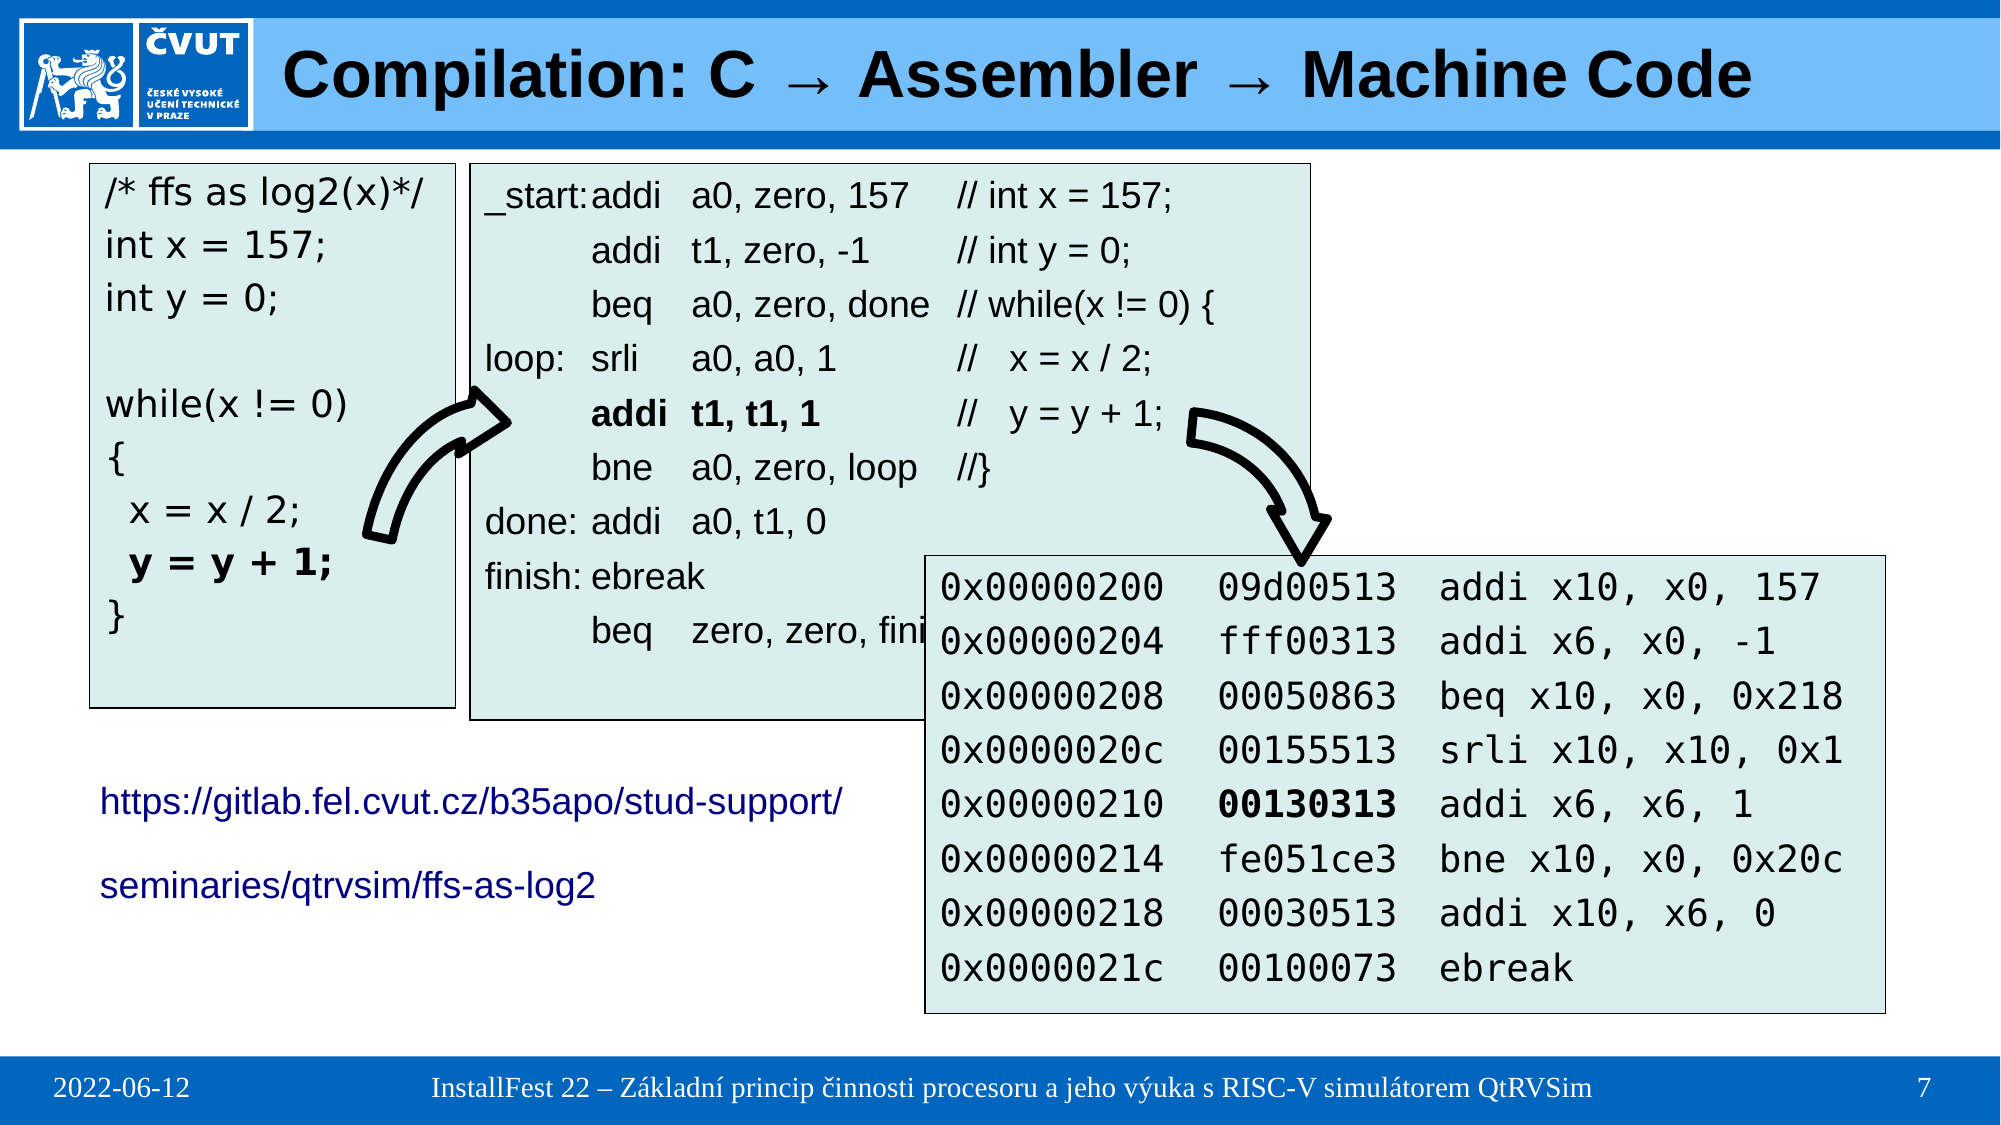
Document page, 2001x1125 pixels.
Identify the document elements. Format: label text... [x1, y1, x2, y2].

text_box https://gitlab.fel.cvut.cz/b35apo/stud-support/ seminaries/qtrvsim/ffs-as-log2 [85, 773, 888, 980]
text_box [366, 389, 508, 541]
text_box _start: addi a0, zero, 157 // int x = 157; addi t1, zero, -1 // int y = 0; beq a0, zero, done // while(x != 0) { loop: srli a0, a0, 1 // x = x / 2; addi t1, t1, 1 // y = y + 1; bne a0, zero, loop //} done: addi a0, t1, 0 finish: ebreak beq zero, zero, finish [469, 163, 1311, 721]
text_box 0x00000200 09d00513 addi x10, x0, 157 0x00000204 fff00313 addi x6, x0, -1 0x00000208 00050863 beq x10, x0, 0x218 0x0000020c 00155513 srli x10, x10, 0x1 0x00000210 00130313 addi x6, x6, 1 0x00000214 fe051ce3 bne x10, x0, 0x20c 0x00000218 00030513 addi x10, x6, 0 0x0000021c 00100073 ebreak [924, 555, 1886, 1014]
title Compilation: C → Assembler → Machine Code [253, 18, 2001, 131]
list /* ffs as log2(x)*/ int x = 157; int y = 0; while(x != 0) { x = x / 2; y = y + 1; } [89, 163, 456, 708]
text_box [1190, 411, 1328, 563]
